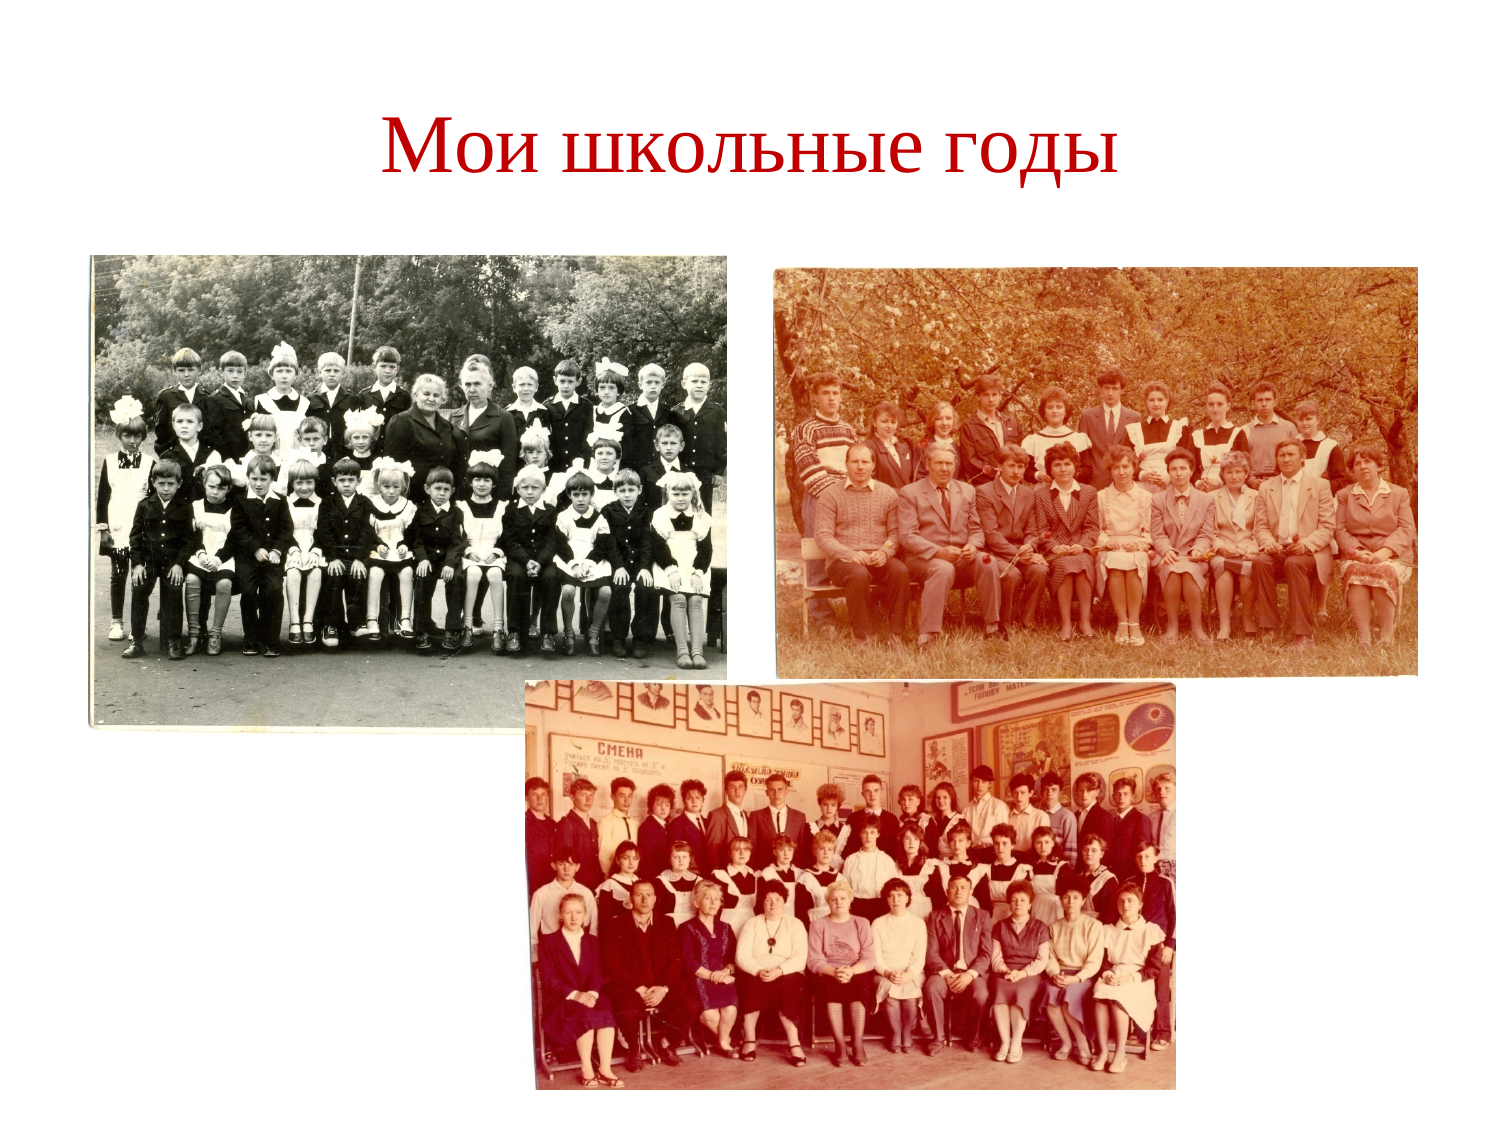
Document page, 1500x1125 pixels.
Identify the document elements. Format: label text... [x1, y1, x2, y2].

picture [88, 255, 1176, 1090]
picture [773, 267, 1418, 679]
title Мои школьные годы [75, 50, 1425, 238]
